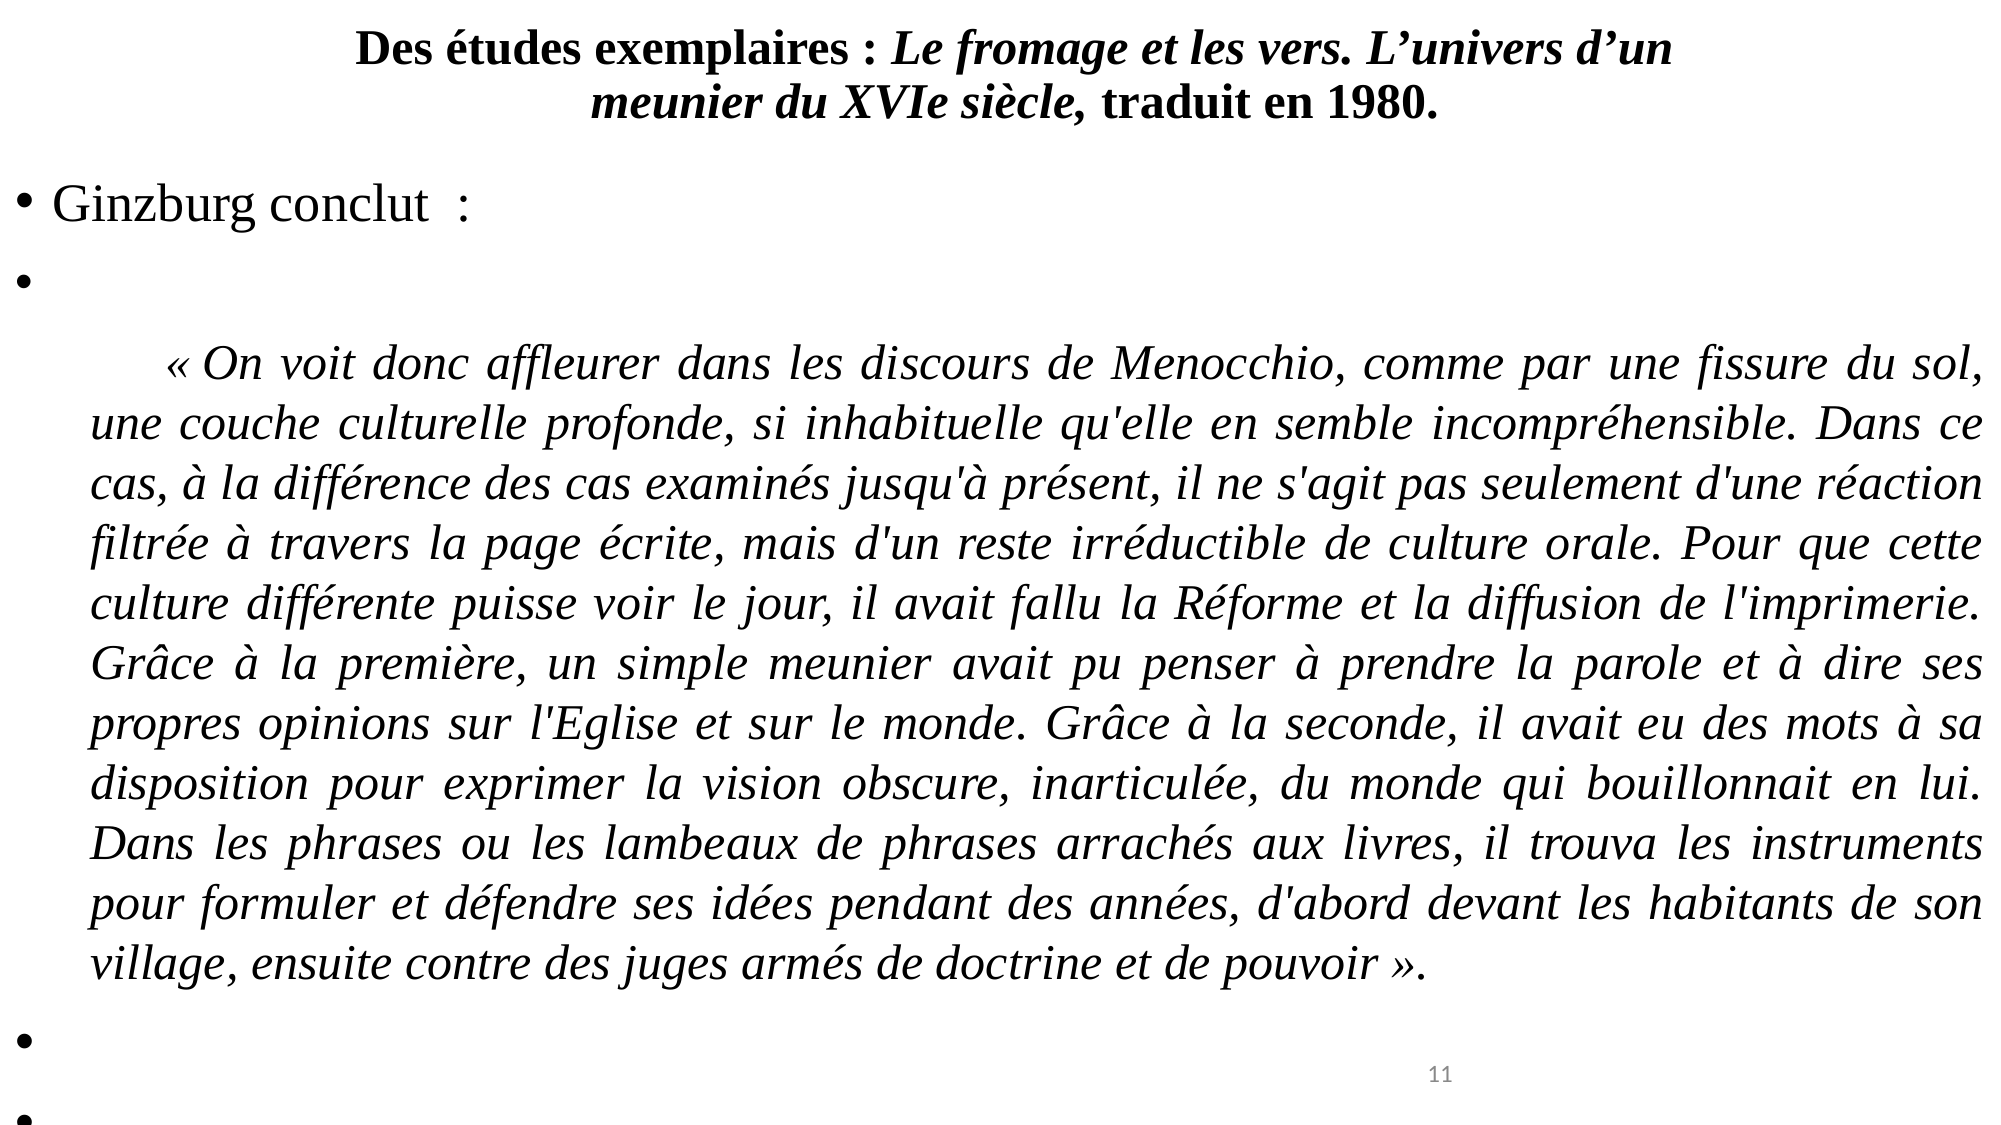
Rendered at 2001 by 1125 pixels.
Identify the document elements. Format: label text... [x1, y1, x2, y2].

list Ginzburg conclut : « On voit donc affleurer dans les discours de Menocchio, comme par une fissure du sol, une couche culturelle profonde, si inhabituelle qu'elle en semble incompréhensible. Dans ce cas, à la différence des cas examinés jusqu'à présent, il ne s'agit pas seulement d'une réaction filtrée à travers la page écrite, mais d'un reste irréductible de culture orale. Pour que cette culture différente puisse voir le jour, il avait fallu la Réforme et la diffusion de l'imprimerie. Grâce à la première, un simple meunier avait pu penser à prendre la parole et à dire ses propres opinions sur l'Eglise et sur le monde. Grâce à la seconde, il avait eu des mots à sa disposition pour exprimer la vision obscure, inarticulée, du monde qui bouillonnait en lui. Dans les phrases ou les lambeaux de phrases arrachés aux livres, il trouva les instruments pour formuler et défendre ses idées pendant des années, d'abord devant les habitants de son village, ensuite contre des juges armés de doctrine et de pouvoir ». [0, 172, 2000, 1125]
text_box [1412, 1042, 1863, 1103]
title Des études exemplaires : Le fromage et les vers. L’univers d’un meunier du XVIe siècle, traduit en 1980. [283, 2, 1747, 149]
